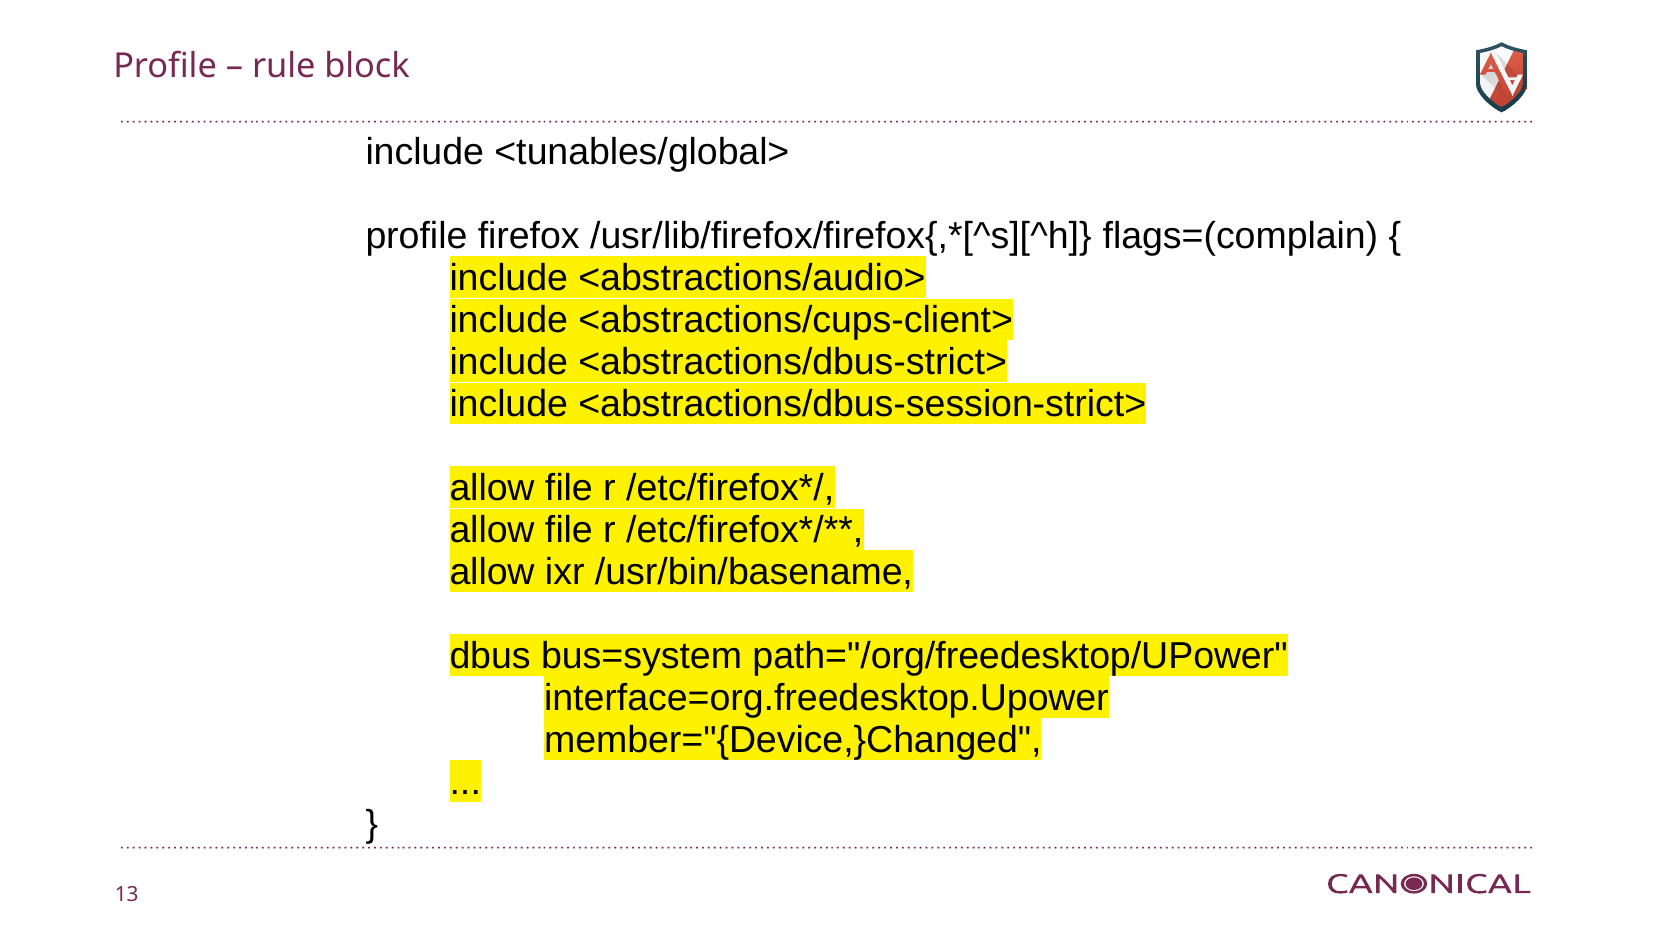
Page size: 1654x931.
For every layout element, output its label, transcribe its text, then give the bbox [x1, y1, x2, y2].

title Profile – rule block [113, 48, 1382, 81]
picture [111, 33, 1546, 124]
picture [111, 845, 350, 851]
picture [1417, 845, 1533, 851]
text_box include <tunables/global> profile firefox /usr/lib/firefox/firefox{,*[^s][^h]} flags=(complain) { include <abstractions/audio> include <abstractions/cups-client> include <abstractions/dbus-strict> include <abstractions/dbus-session-strict> allow file r /etc/firefox*/, allow file r /etc/firefox*/**, allow ixr /usr/bin/basename, dbus bus=system path="/org/freedesktop/UPower" interface=org.freedesktop.Upower member="{Device,}Changed", ... } [350, 123, 1417, 852]
